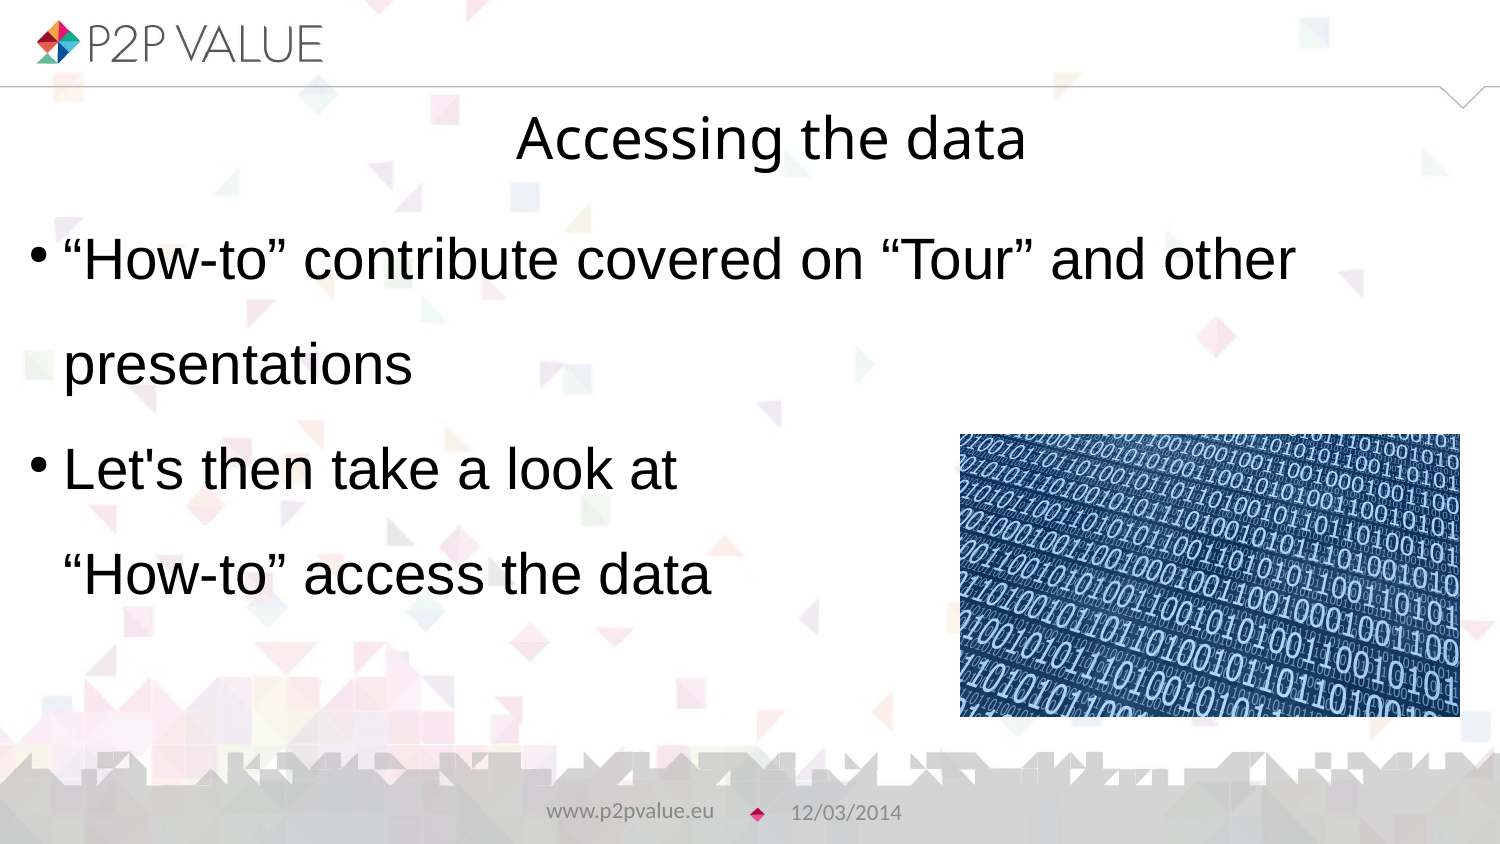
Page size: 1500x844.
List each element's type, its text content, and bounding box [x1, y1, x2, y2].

title Accessing the data [105, 92, 1441, 180]
subtitle “How-to” contribute covered on “Tour” and other presentations Let's then take a look at “How-to” access the data [15, 180, 1496, 736]
picture [0, 0, 1500, 844]
text_box www.p2pvalue.eu [540, 789, 759, 829]
slide_number 12/03/2014 [777, 788, 1470, 834]
